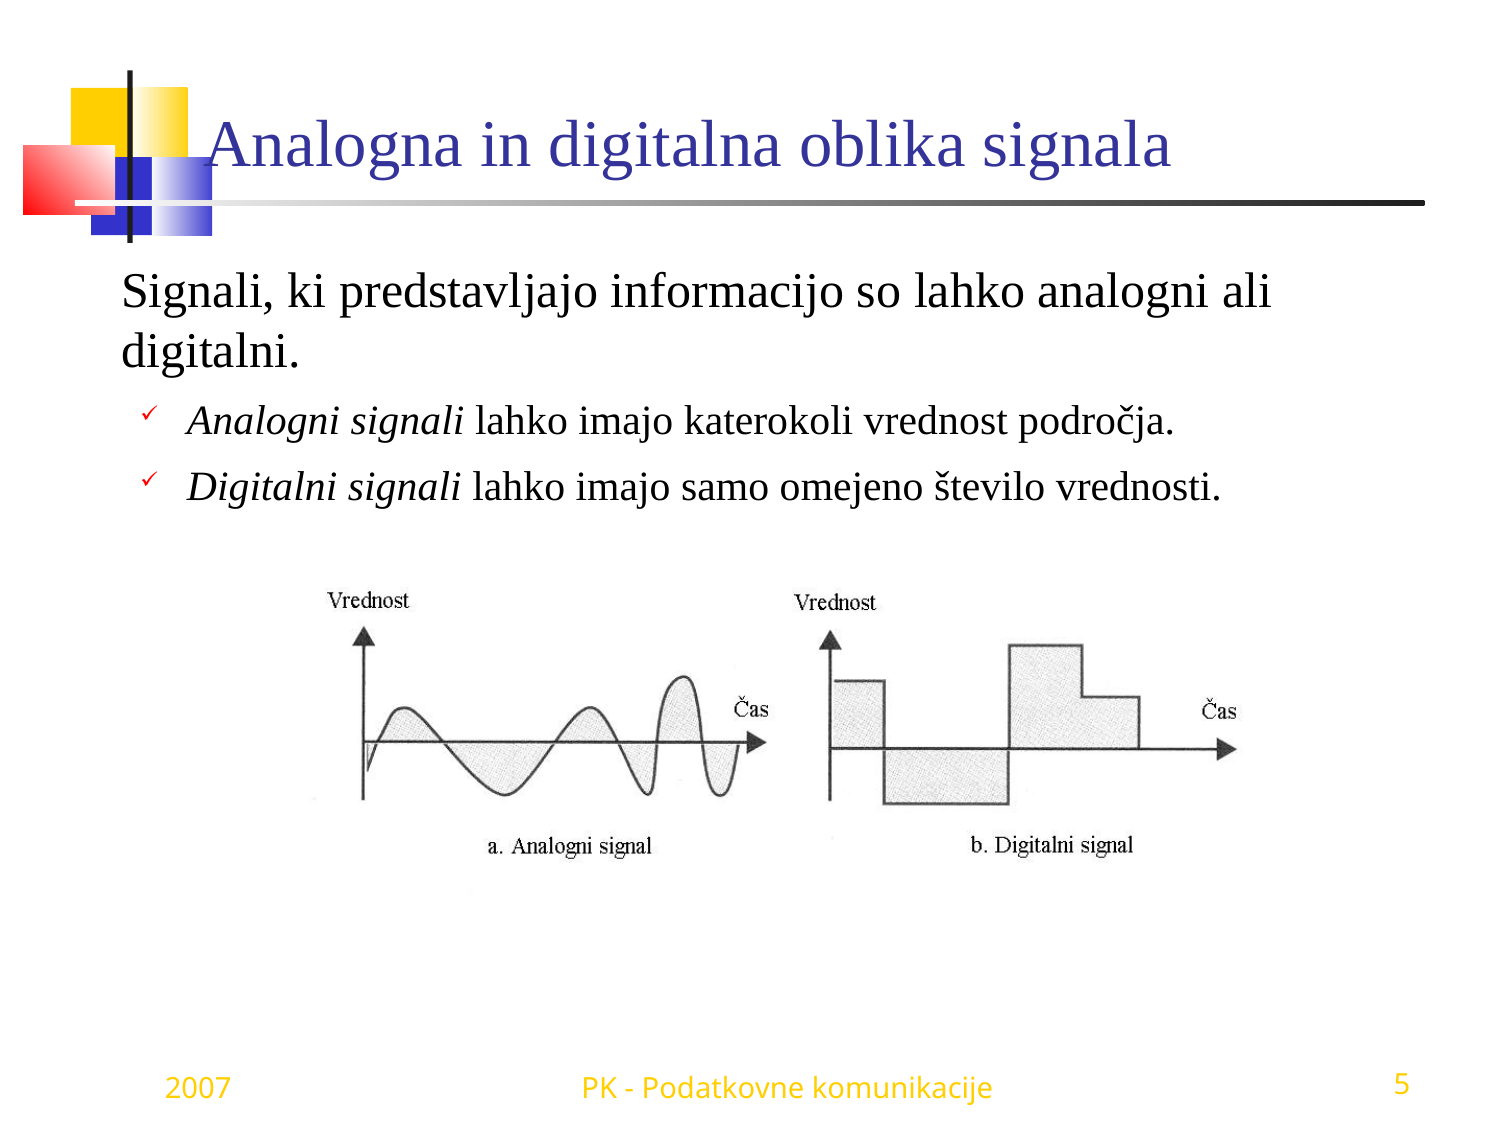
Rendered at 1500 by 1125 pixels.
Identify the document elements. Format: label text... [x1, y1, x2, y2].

text_box 2007 [150, 1037, 463, 1113]
text_box PK - Podatkovne komunikacije [549, 1037, 1026, 1113]
list Signali, ki predstavljajo informacijo so lahko analogni ali digitalni. Analogni signali lahko imajo katerokoli vrednost področja. Digitalni signali lahko imajo samo omejeno število vrednosti. [50, 249, 1469, 1007]
title Analogna in digitalna oblika signala [188, 92, 1468, 188]
picture [275, 562, 1338, 910]
text_box <number> [1112, 1037, 1426, 1113]
